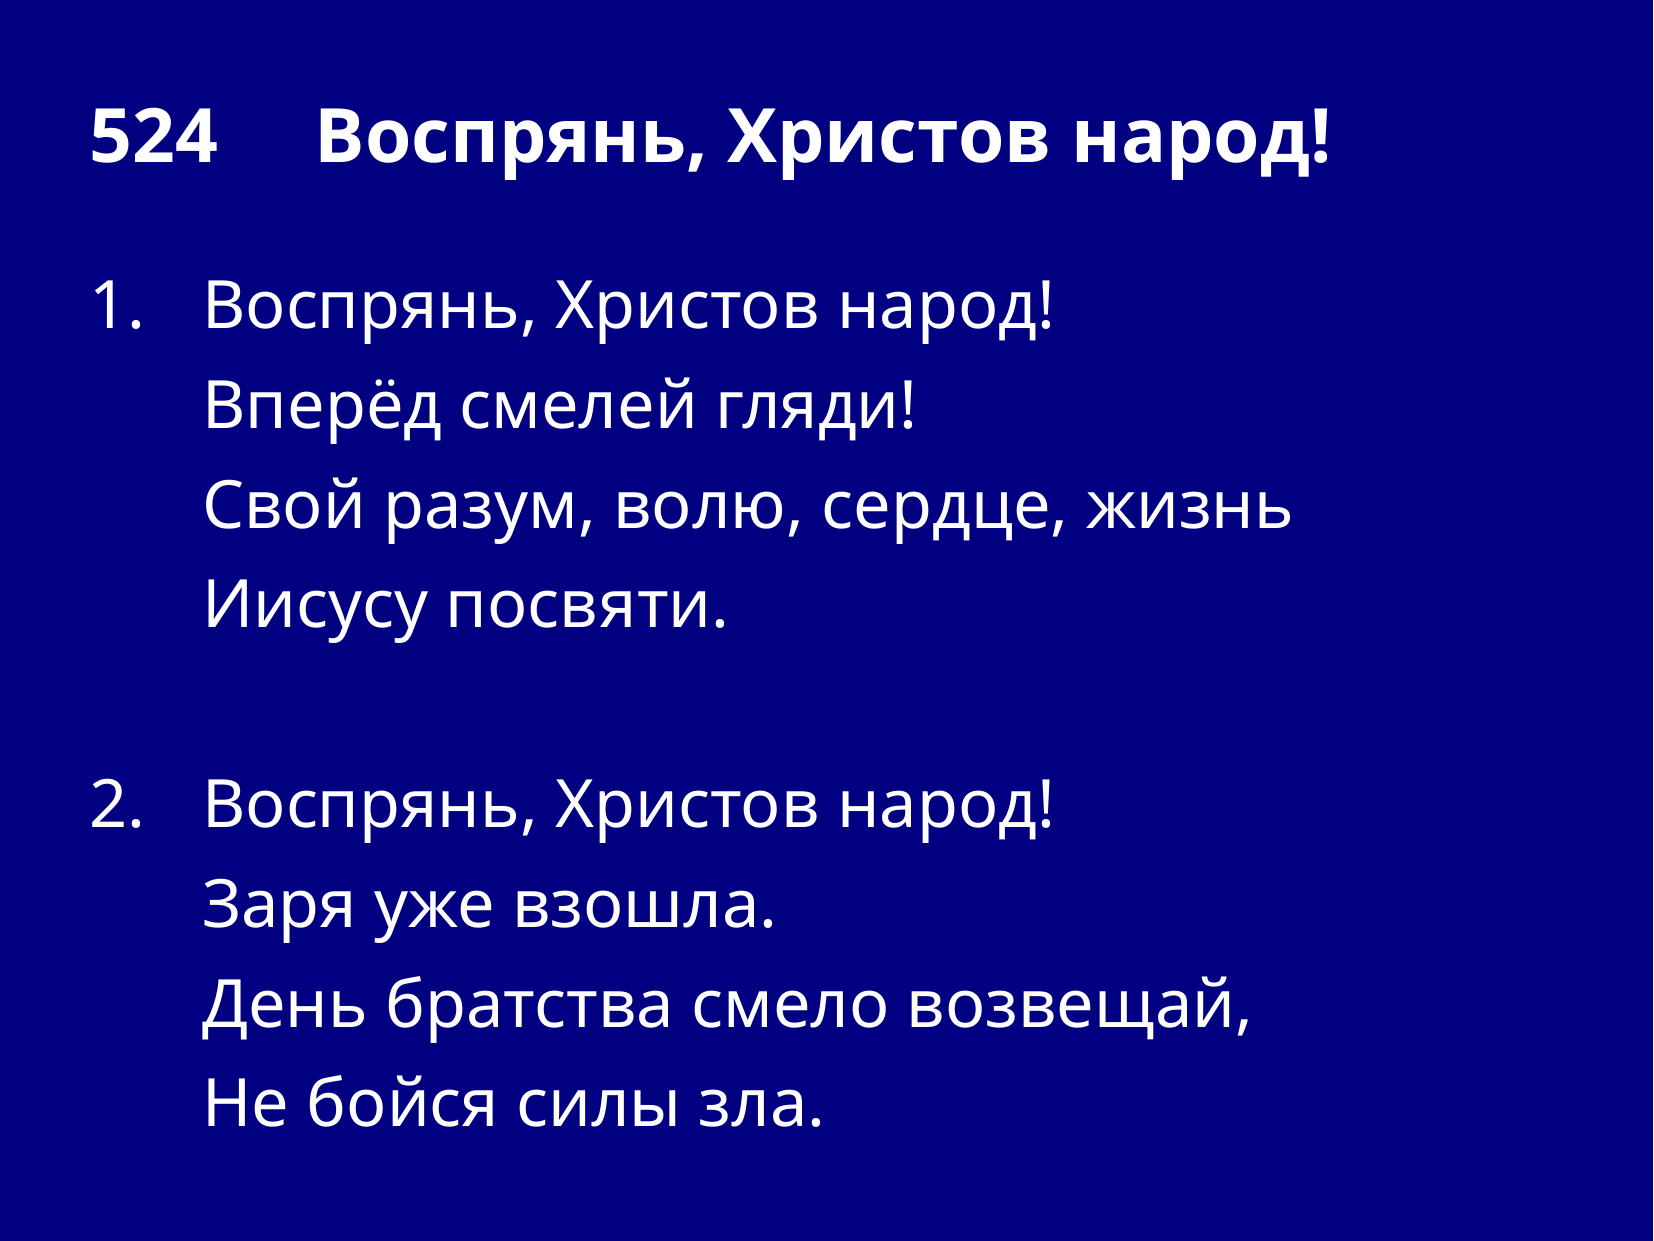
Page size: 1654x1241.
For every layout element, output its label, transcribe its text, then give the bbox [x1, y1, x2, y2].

text_box 524 Воспрянь, Христов народ! [75, 75, 1576, 188]
text_box 1. Воспрянь, Христов народ! Вперёд смелей гляди! Свой разум, волю, сердце, жизнь Иисусу посвяти. 2. Воспрянь, Христов народ! Заря уже взошла. День братства смело возвещай, Не бойся силы зла. [75, 188, 1576, 1163]
